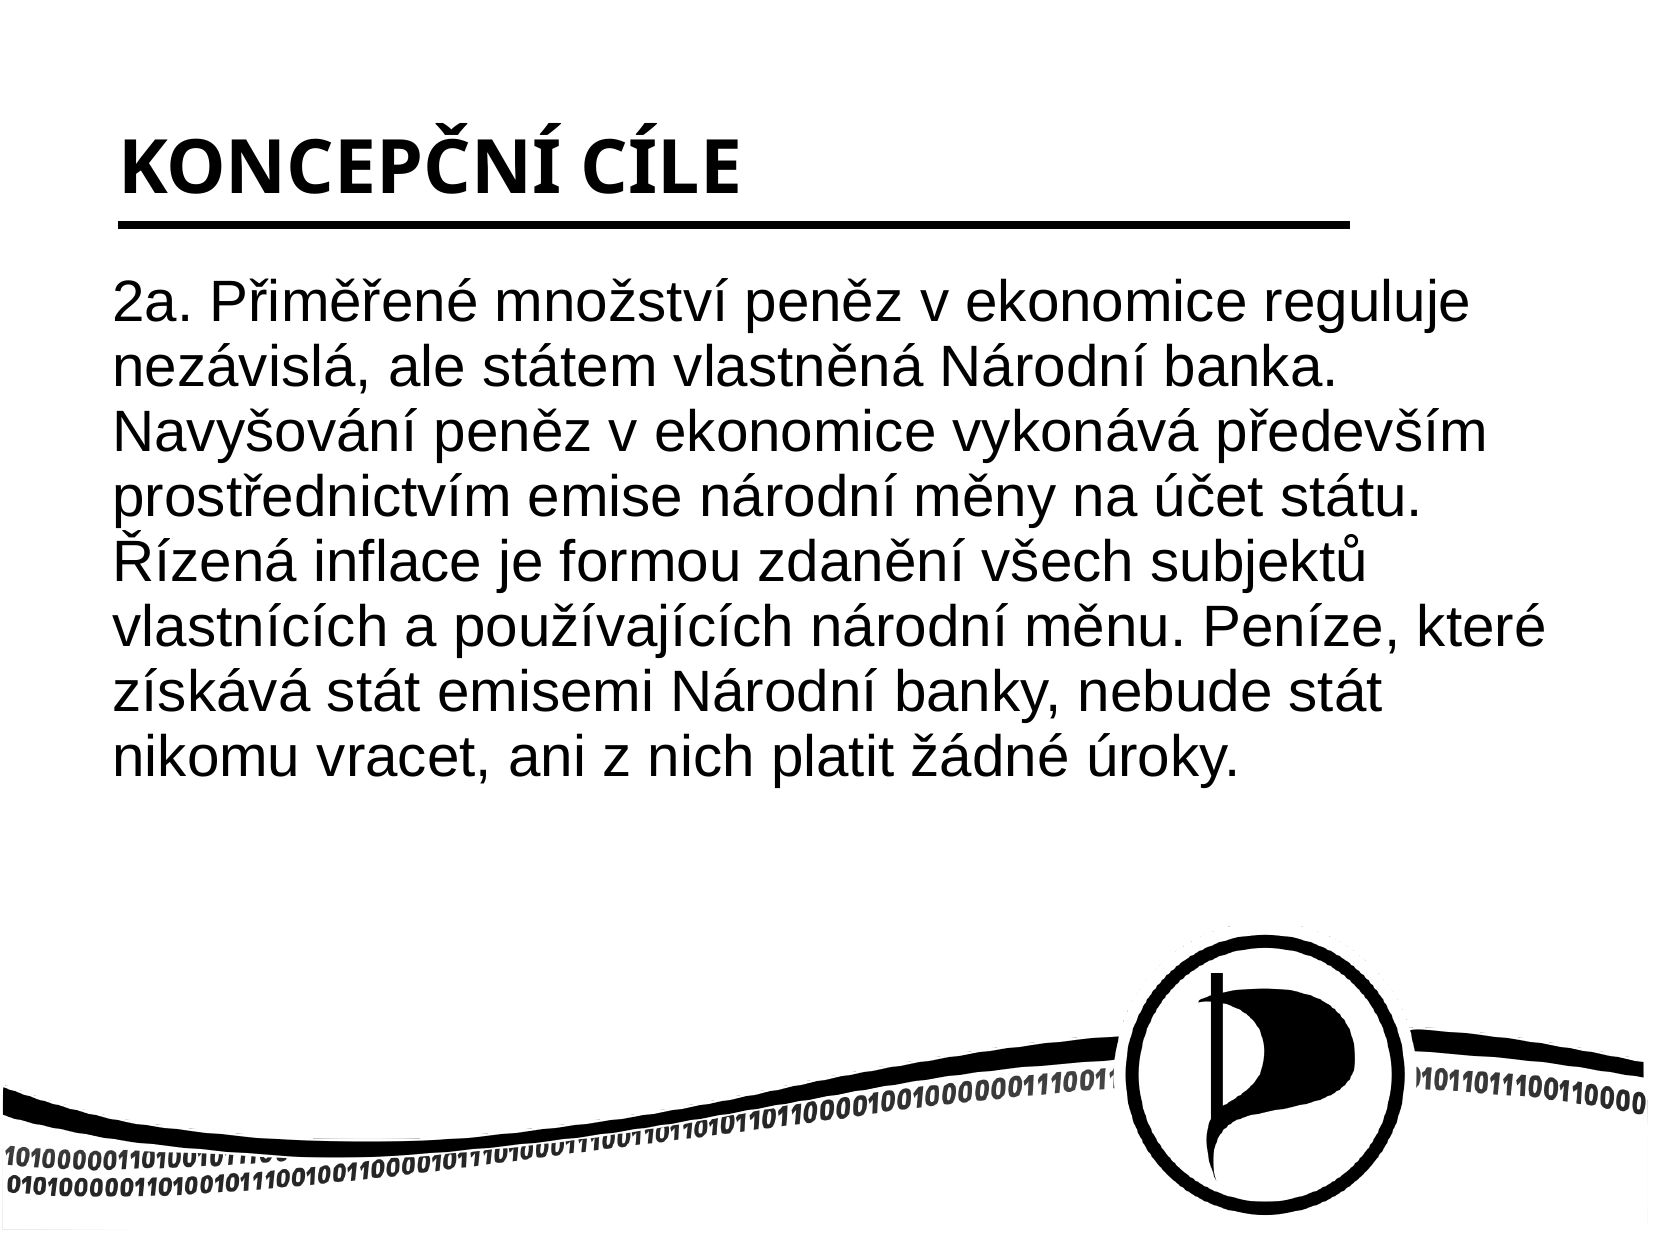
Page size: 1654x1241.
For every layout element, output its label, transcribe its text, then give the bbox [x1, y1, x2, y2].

picture [0, 922, 1648, 1230]
list 2a. Přiměřené množství peněz v ekonomice reguluje nezávislá, ale státem vlastněná Národní banka. Navyšování peněz v ekonomice vykonává především prostřednictvím emise národní měny na účet státu. Řízená inflace je formou zdanění všech subjektů vlastnících a používajících národní měnu. Peníze, které získává stát emisemi Národní banky, nebude stát nikomu vracet, ani z nich platit žádné úroky. [112, 268, 1576, 1088]
title KONCEPČNÍ CÍLE [118, 22, 1576, 216]
